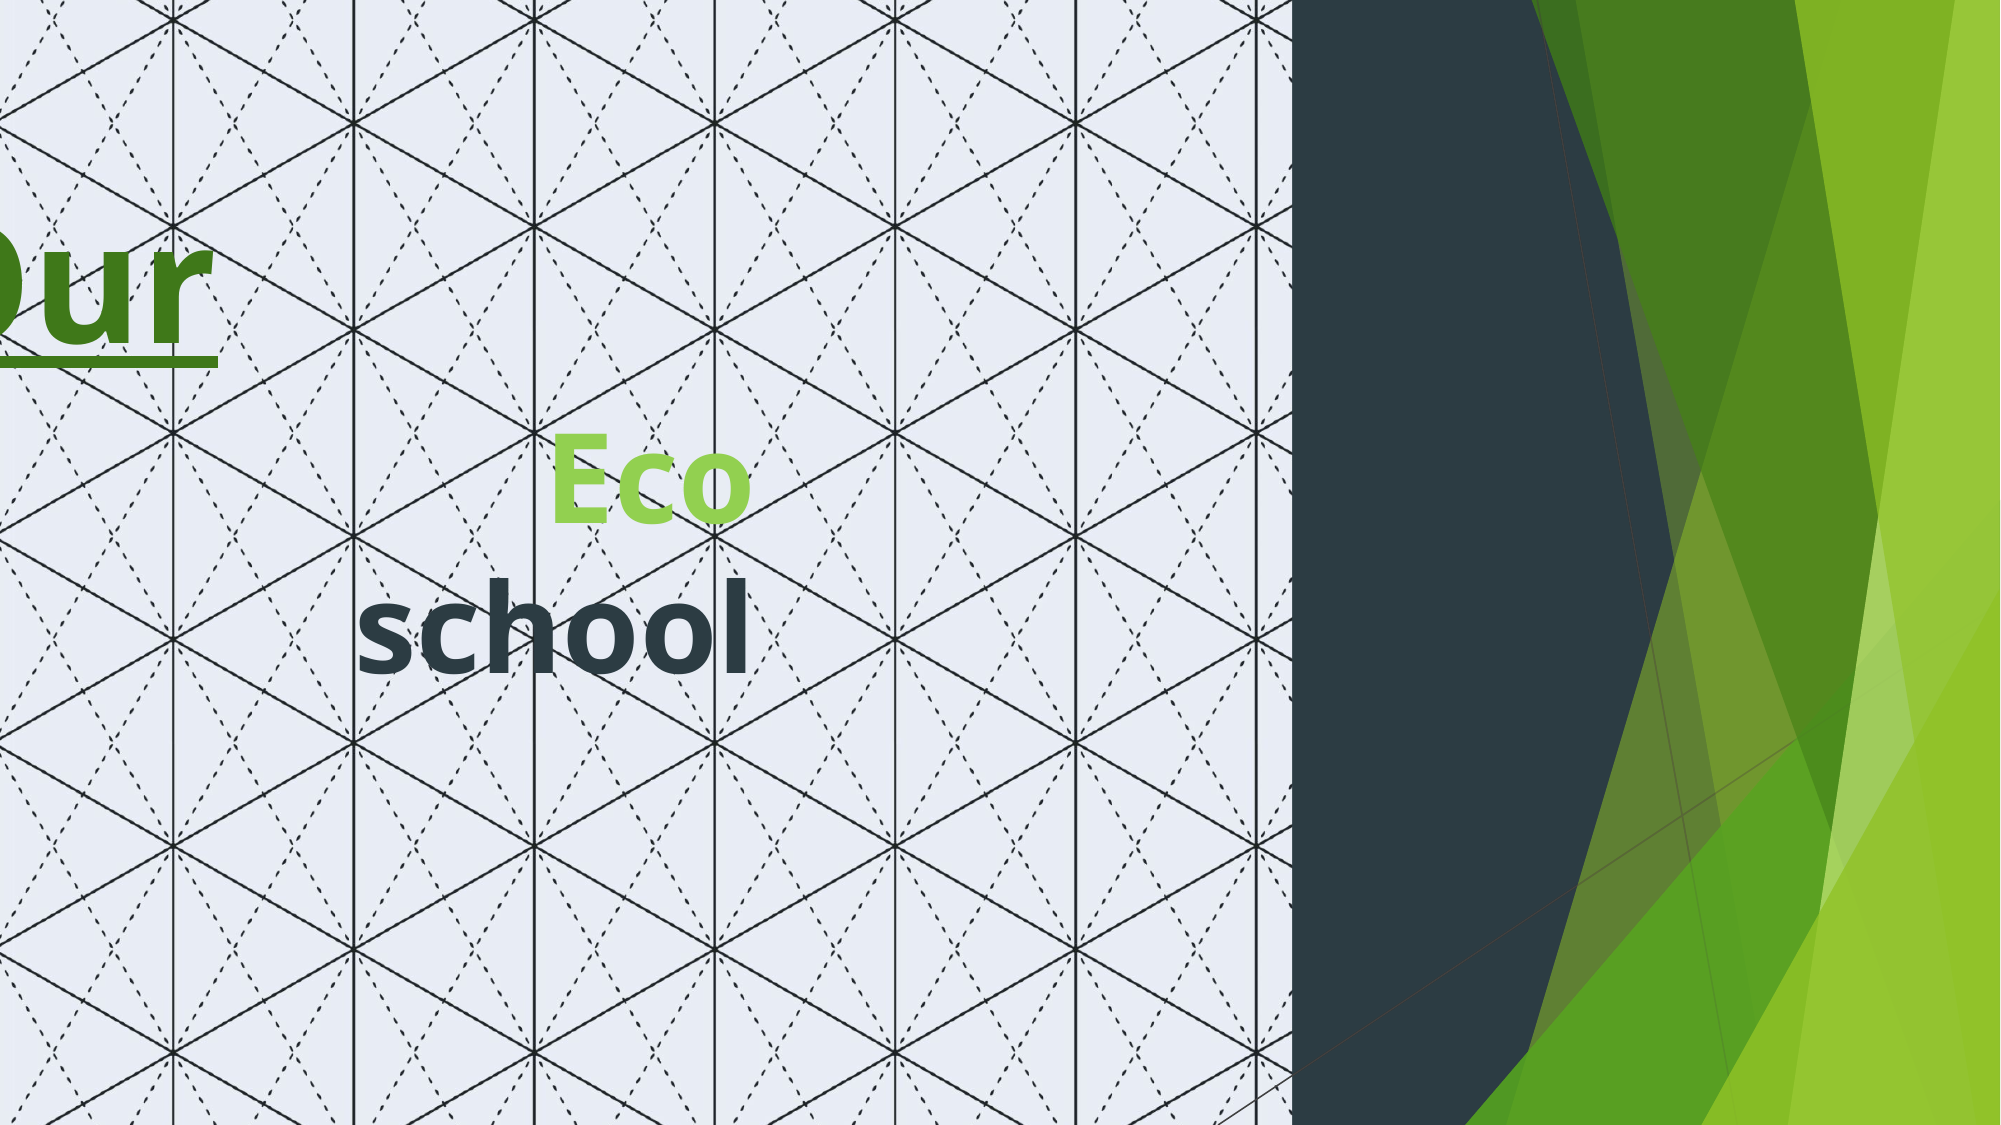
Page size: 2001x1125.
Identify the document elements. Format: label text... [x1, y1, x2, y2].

text_box [1465, 0, 2000, 1125]
picture [0, 0, 1293, 1125]
title Our [0, 81, 486, 385]
picture [1221, 1077, 1293, 1125]
subtitle Eco school [339, 391, 1009, 572]
